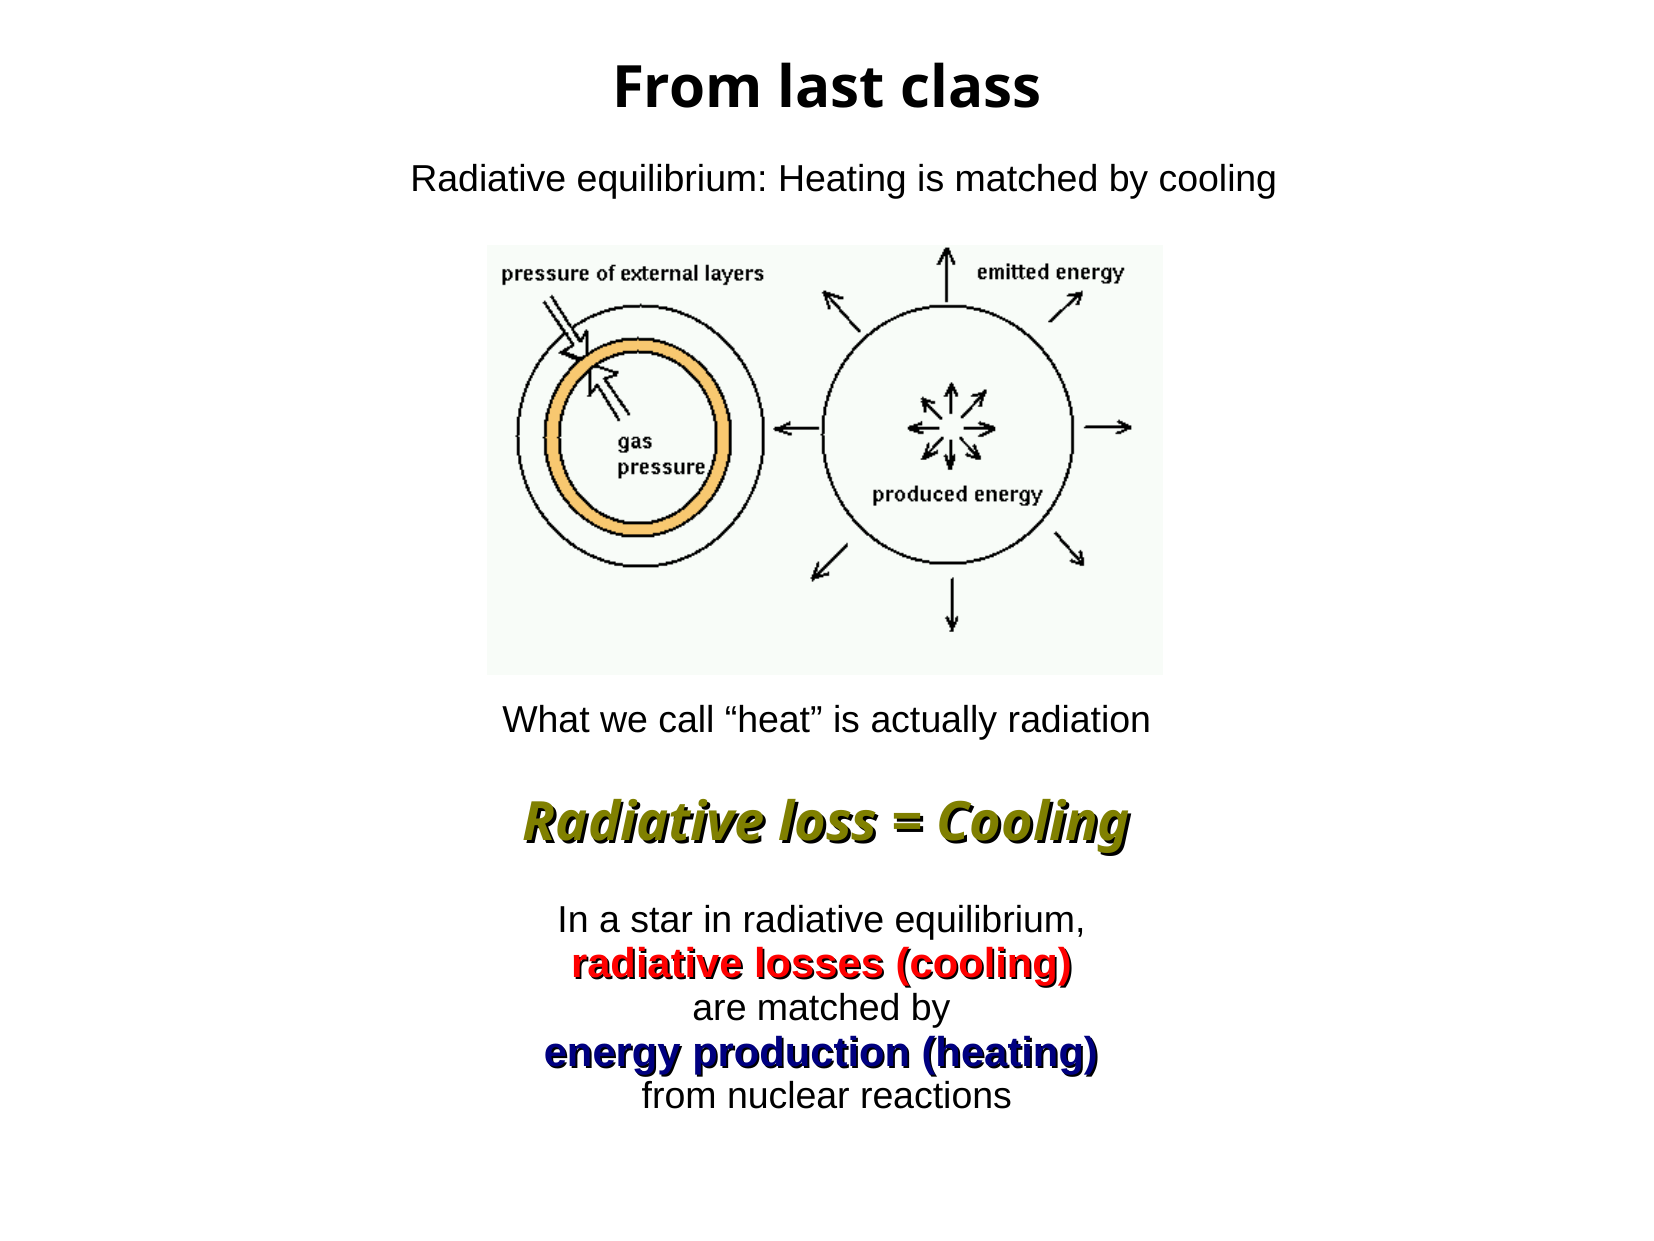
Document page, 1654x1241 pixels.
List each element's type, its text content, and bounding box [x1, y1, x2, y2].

text_box Radiative equilibrium: Heating is matched by cooling [75, 150, 1613, 863]
text_box What we call “heat” is actually radiation Radiative loss = Cooling In a star in radiative equilibrium, radiative losses (cooling) are matched by energy production (heating) from nuclear reactions [0, 690, 1654, 1241]
text_box From last class [0, 37, 1654, 134]
